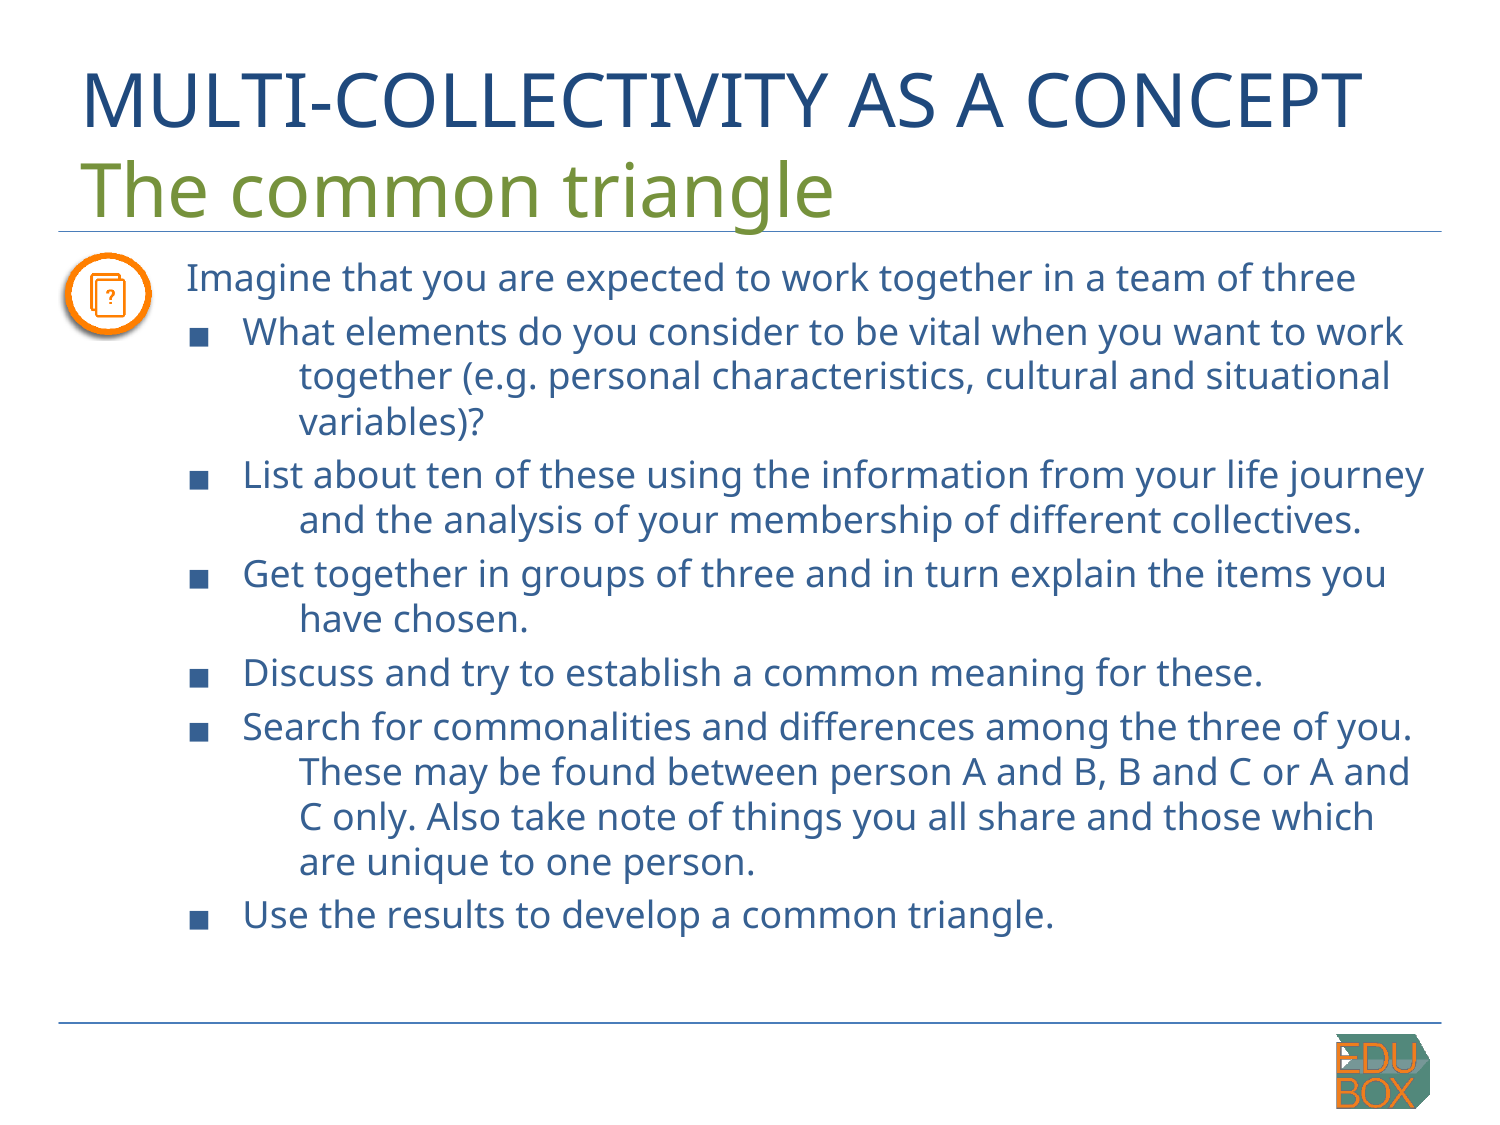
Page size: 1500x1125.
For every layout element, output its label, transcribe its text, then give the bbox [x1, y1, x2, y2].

title MULTI-COLLECTIVITY AS A CONCEPT [64, 42, 1471, 153]
list The common triangle [64, 153, 1412, 247]
list Imagine that you are expected to work together in a team of three What elements do you consider to be vital when you want to work together (e.g. personal characteristics, cultural and situational variables)? List about ten of these using the information from your life journey and the analysis of your membership of different collectives. Get together in groups of three and in turn explain the items you have chosen. Discuss and try to establish a common meaning for these. Search for commonalities and differences among the three of you. These may be found between person A and B, B and C or A and C only. Also take note of things you all share and those which are unique to one person. Use the results to develop a common triangle. [171, 255, 1459, 945]
picture [58, 246, 158, 341]
picture [1328, 1028, 1437, 1114]
